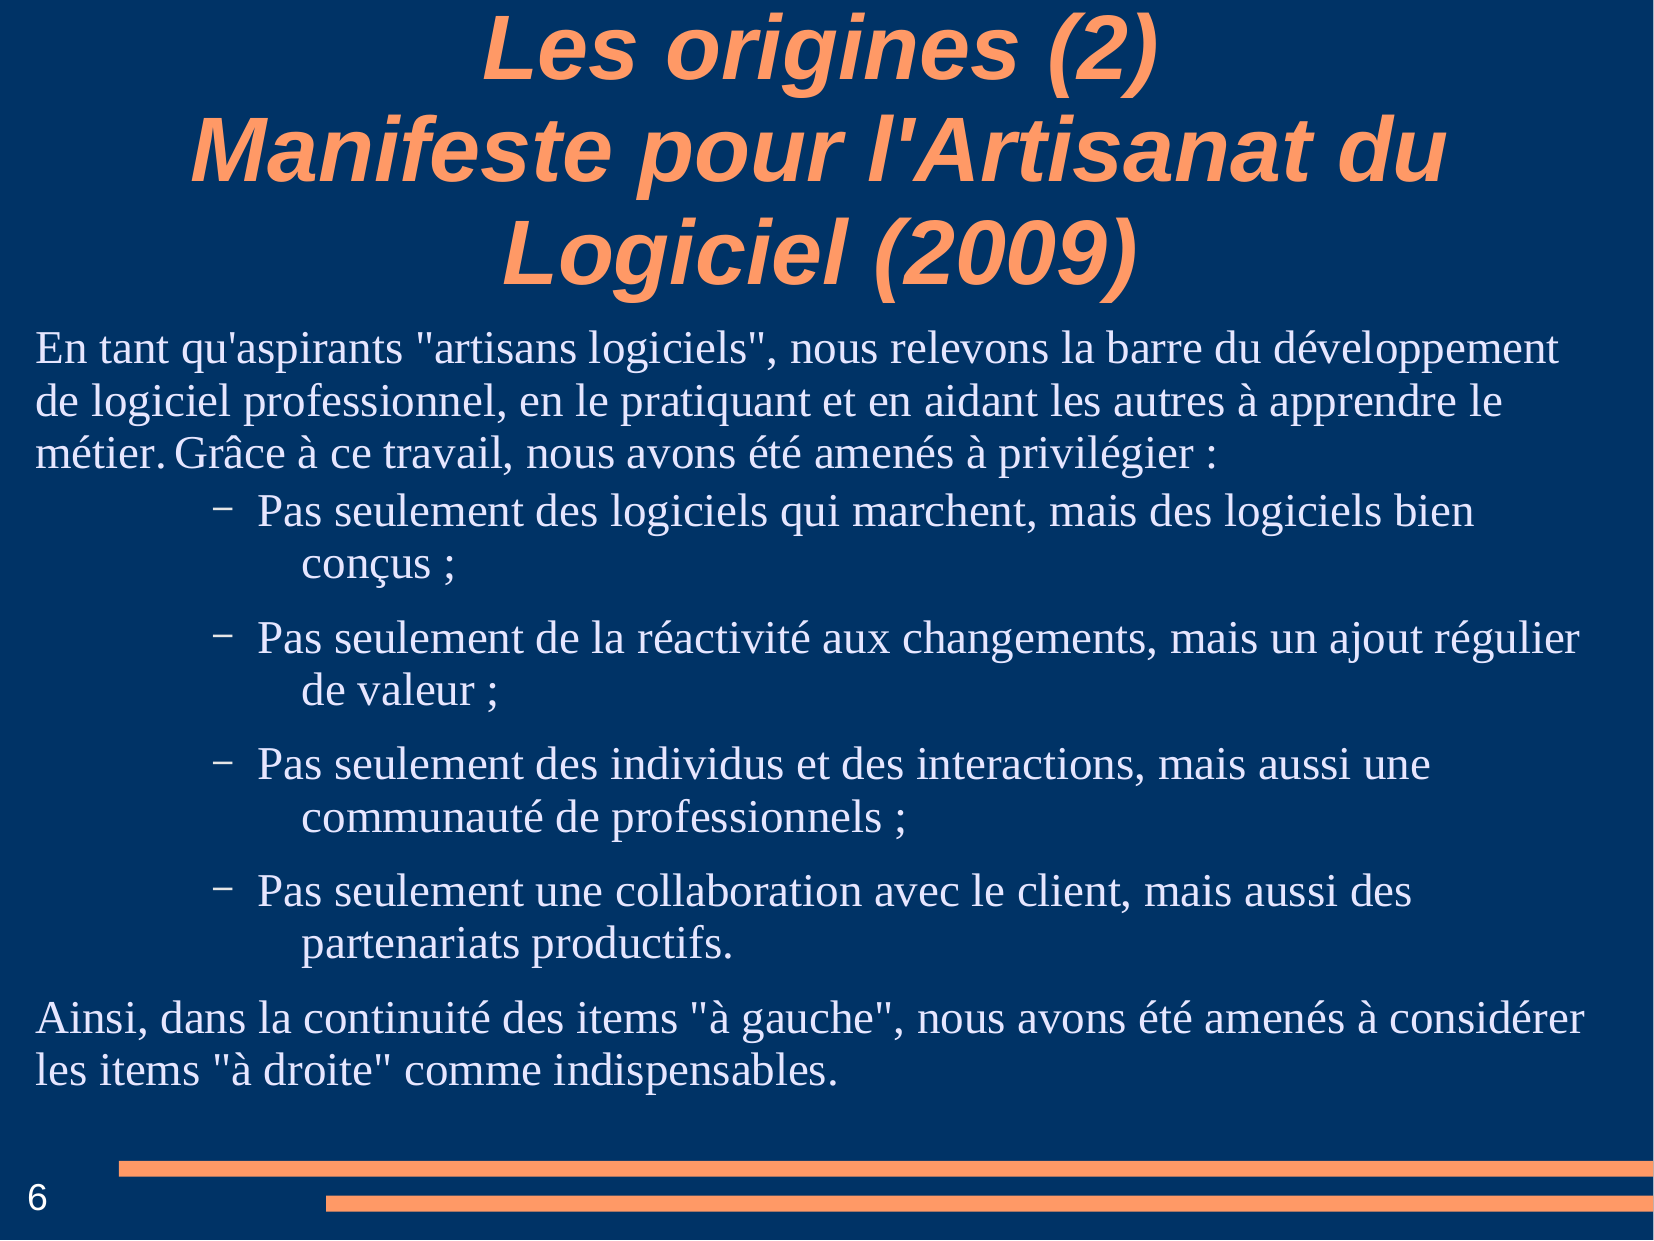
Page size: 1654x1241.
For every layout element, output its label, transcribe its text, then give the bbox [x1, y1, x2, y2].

title Les origines (2) Manifeste pour l'Artisanat du Logiciel (2009) [35, 0, 1607, 305]
list En tant qu'aspirants "artisans logiciels", nous relevons la barre du développement de logiciel professionnel, en le pratiquant et en aidant les autres à apprendre le métier. Grâce à ce travail, nous avons été amenés à privilégier : Pas seulement des logiciels qui marchent, mais des logiciels bien conçus ; Pas seulement de la réactivité aux changements, mais un ajout régulier de valeur ; Pas seulement des individus et des interactions, mais aussi une communauté de professionnels ; Pas seulement une collaboration avec le client, mais aussi des partenariats productifs. Ainsi, dans la continuité des items "à gauche", nous avons été amenés à considérer les items "à droite" comme indispensables. [35, 322, 1607, 1099]
